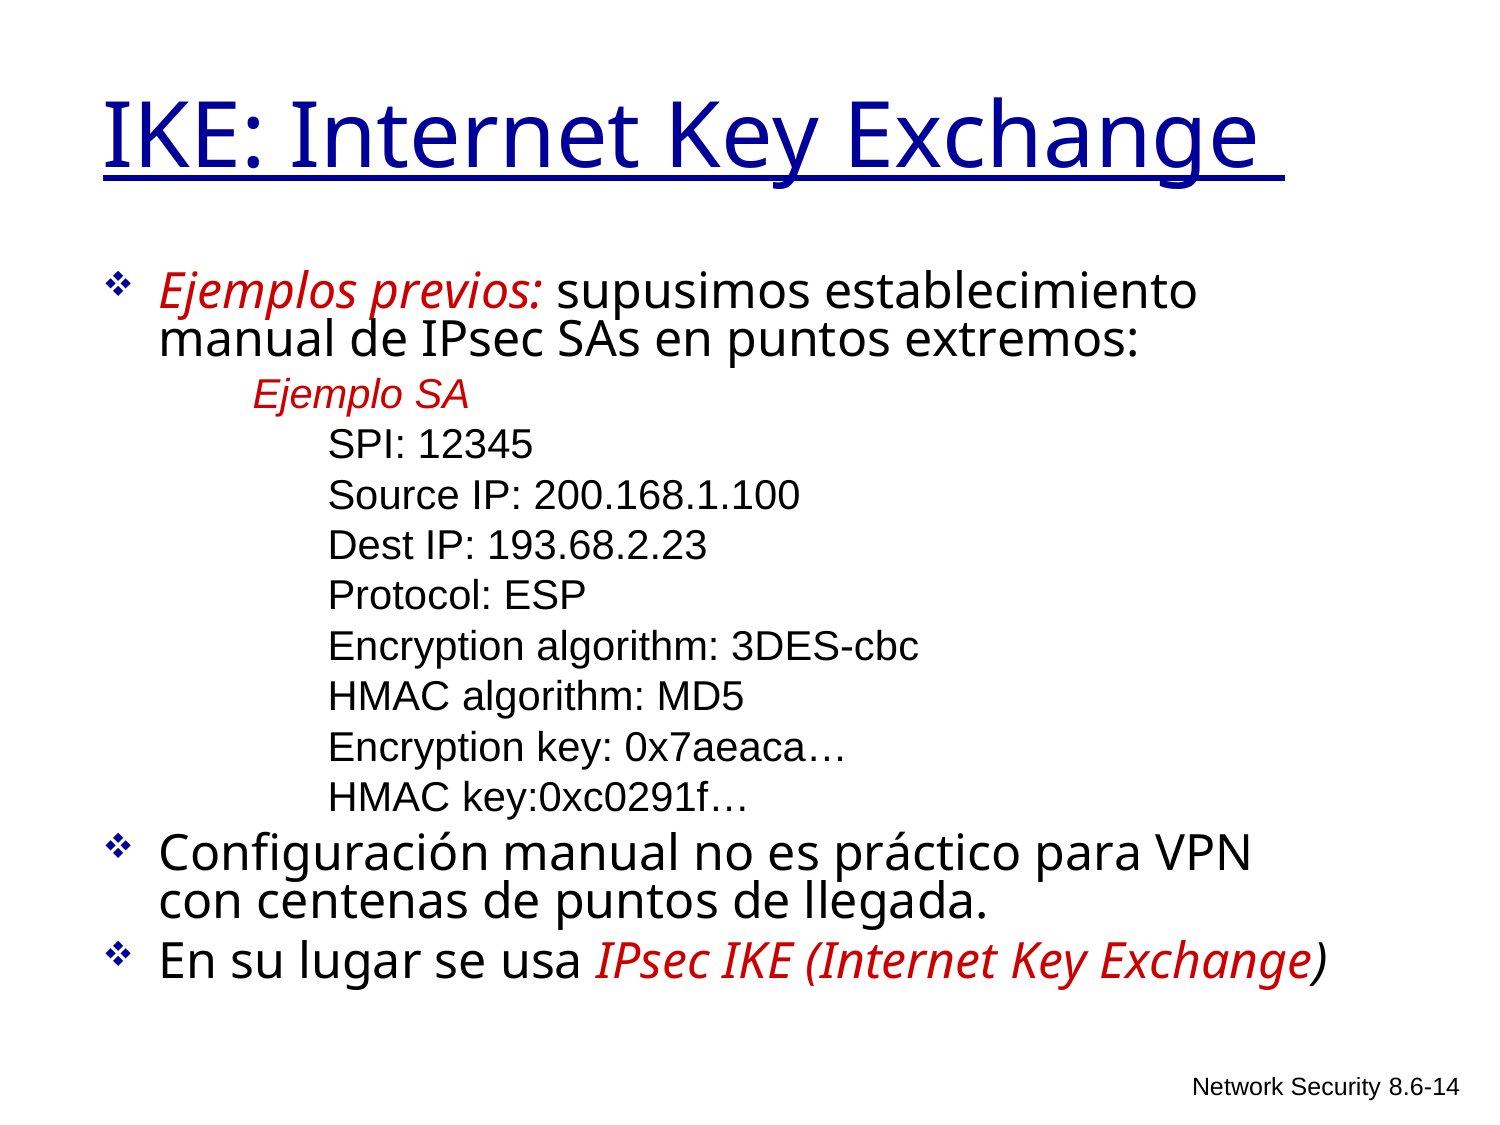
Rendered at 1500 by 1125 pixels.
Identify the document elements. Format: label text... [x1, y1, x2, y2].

text_box Network Security [762, 1062, 1397, 1114]
list Ejemplos previos: supusimos establecimiento manual de IPsec SAs en puntos extremos: Ejemplo SA SPI: 12345 Source IP: 200.168.1.100 Dest IP: 193.68.2.23 Protocol: ESP Encryption algorithm: 3DES-cbc HMAC algorithm: MD5 Encryption key: 0x7aeaca… HMAC key:0xc0291f… Configuración manual no es práctico para VPN con centenas de puntos de llegada. En su lugar se usa IPsec IKE (Internet Key Exchange) [87, 262, 1363, 1026]
title IKE: Internet Key Exchange [87, 37, 1363, 225]
